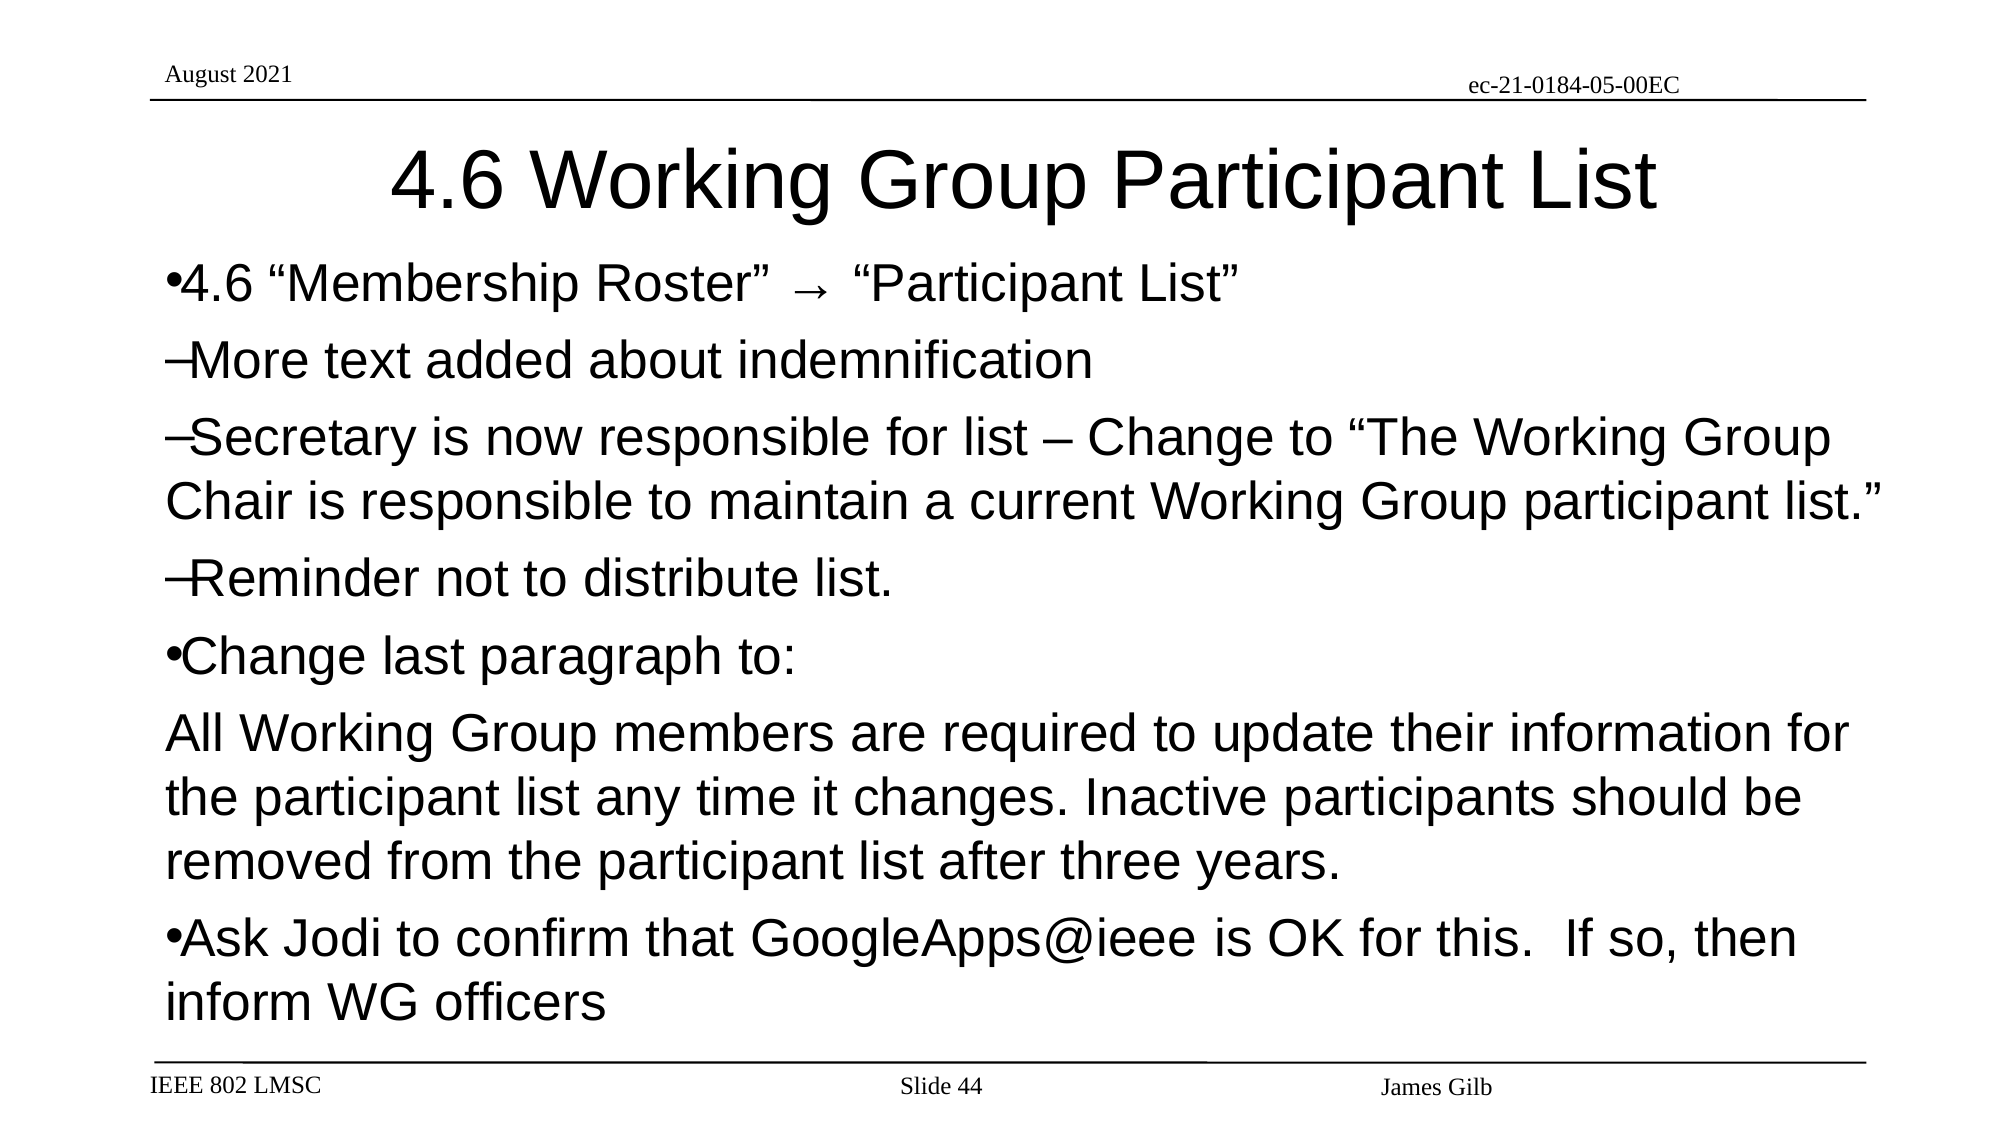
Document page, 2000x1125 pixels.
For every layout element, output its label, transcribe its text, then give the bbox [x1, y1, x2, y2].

title 4.6 Working Group Participant List [149, 112, 1900, 238]
list 4.6 “Membership Roster” → “Participant List” More text added about indemnification Secretary is now responsible for list – Change to “The Working Group Chair is responsible to maintain a current Working Group participant list.” Reminder not to distribute list. Change last paragraph to: All Working Group members are required to update their information for the participant list any time it changes. Inactive participants should be removed from the participant list after three years. Ask Jodi to confirm that GoogleApps@ieee is OK for this. If so, then inform WG officers [149, 239, 1900, 1051]
text_box Slide [799, 1069, 1083, 1108]
